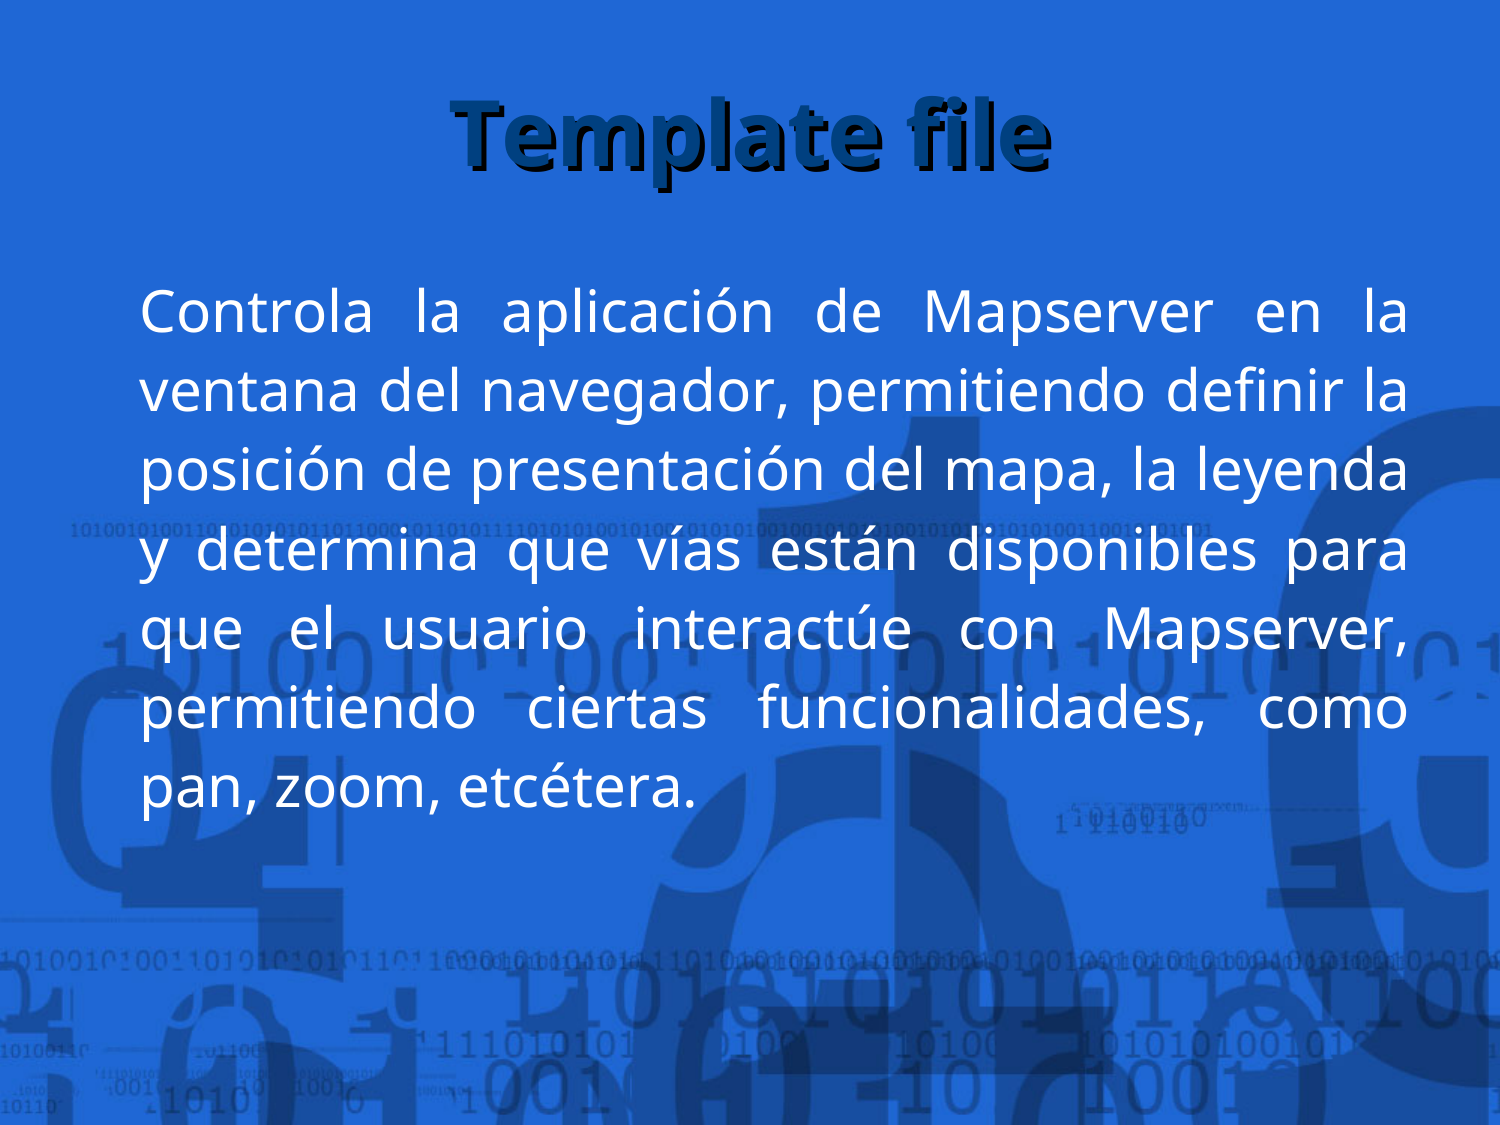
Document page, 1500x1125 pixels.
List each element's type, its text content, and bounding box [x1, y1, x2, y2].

picture [0, 0, 1500, 1125]
list Controla la aplicación de Mapserver en la ventana del navegador, permitiendo definir la posición de presentación del mapa, la leyenda y determina que vías están disponibles para que el usuario interactúe con Mapserver, permitiendo ciertas funcionalidades, como pan, zoom, etcétera. [37, 262, 1425, 1031]
title Template file [75, 0, 1426, 263]
